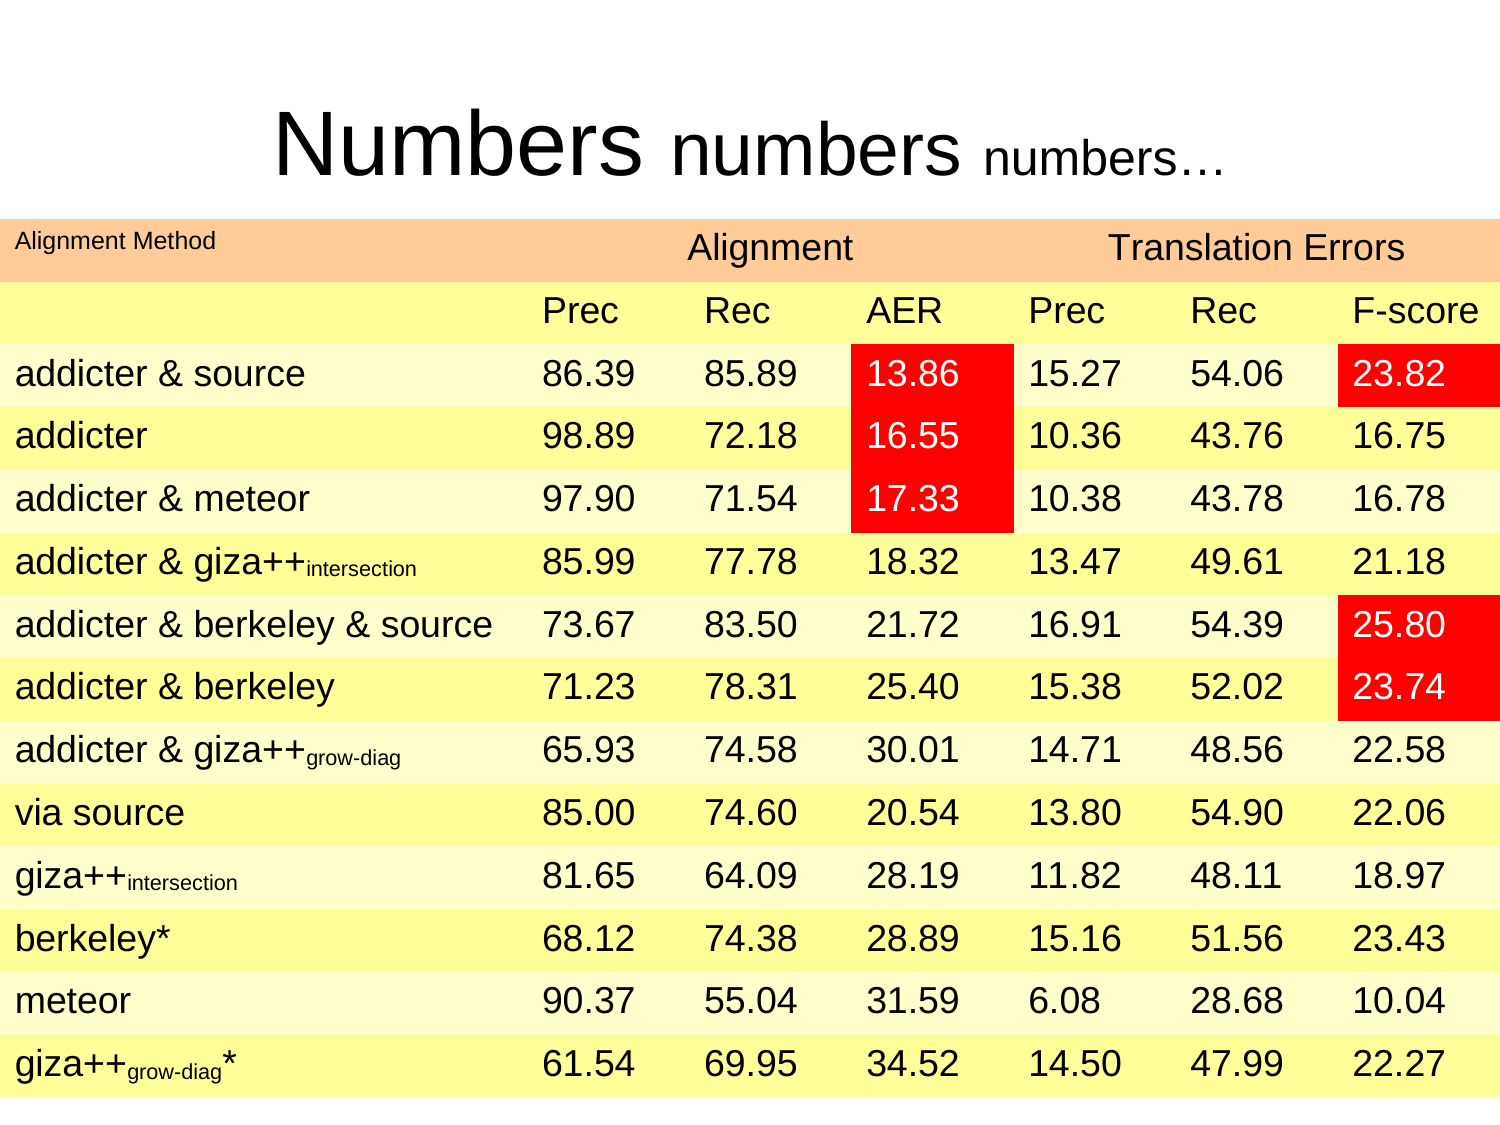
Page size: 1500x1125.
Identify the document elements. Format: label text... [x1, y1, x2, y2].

table_cell 64.09 [689, 846, 851, 909]
table_cell addicter & meteor [0, 470, 527, 533]
table_cell 52.02 [1176, 658, 1338, 721]
table_cell 81.65 [527, 846, 689, 909]
table_cell 83.50 [689, 595, 851, 658]
table_cell 25.80 [1338, 595, 1500, 658]
table_cell 49.61 [1176, 533, 1338, 595]
table_cell Prec [1014, 282, 1176, 344]
table_cell 10.36 [1014, 407, 1176, 470]
table_cell 61.54 [527, 1035, 689, 1098]
table_cell 21.72 [851, 595, 1014, 658]
table_cell 18.32 [851, 533, 1014, 595]
table_cell 15.16 [1014, 909, 1176, 972]
table_cell 47.99 [1176, 1035, 1338, 1098]
table_cell 98.89 [527, 407, 689, 470]
table_cell addicter [0, 407, 527, 470]
table_cell 86.39 [527, 344, 689, 407]
table_cell 16.78 [1338, 470, 1500, 533]
table_cell 54.90 [1176, 784, 1338, 846]
table_cell Rec [1176, 282, 1338, 344]
table_cell Prec [527, 282, 689, 344]
table_cell F-score [1338, 282, 1500, 344]
table_cell 71.54 [689, 470, 851, 533]
table_cell 15.27 [1014, 344, 1176, 407]
table_cell 51.56 [1176, 909, 1338, 972]
table_cell 68.12 [527, 909, 689, 972]
table_cell 20.54 [851, 784, 1014, 846]
title Numbers numbers numbers… [75, 14, 1426, 219]
table_cell 17.33 [851, 470, 1014, 533]
table_cell 69.95 [689, 1035, 851, 1098]
table_cell addicter & berkeley & source [0, 595, 527, 658]
table_cell 28.89 [851, 909, 1014, 972]
table_cell 73.67 [527, 595, 689, 658]
table_cell [0, 282, 527, 344]
table_cell 31.59 [851, 972, 1014, 1035]
table_cell berkeley* [0, 909, 527, 972]
table_cell 77.78 [689, 533, 851, 595]
table_cell 25.40 [851, 658, 1014, 721]
table_cell giza++intersection [0, 846, 527, 909]
table_cell AER [851, 282, 1014, 344]
table_cell Rec [689, 282, 851, 344]
table_cell 65.93 [527, 721, 689, 784]
table_header Alignment Method [0, 219, 527, 282]
table_cell 23.43 [1338, 909, 1500, 972]
table_cell addicter & source [0, 344, 527, 407]
table_cell 16.91 [1014, 595, 1176, 658]
table_header Alignment [527, 219, 1014, 282]
table_cell 21.18 [1338, 533, 1500, 595]
table_cell 85.99 [527, 533, 689, 595]
table_cell 74.60 [689, 784, 851, 846]
table_cell 23.74 [1338, 658, 1500, 721]
table_cell 55.04 [689, 972, 851, 1035]
table_cell 15.38 [1014, 658, 1176, 721]
table_cell 22.27 [1338, 1035, 1500, 1098]
table_cell 85.00 [527, 784, 689, 846]
table_cell 14.50 [1014, 1035, 1176, 1098]
table_cell 48.56 [1176, 721, 1338, 784]
table_cell 13.47 [1014, 533, 1176, 595]
table_cell 74.58 [689, 721, 851, 784]
table_cell 78.31 [689, 658, 851, 721]
table_cell 22.06 [1338, 784, 1500, 846]
table_cell 90.37 [527, 972, 689, 1035]
table_cell 11.82 [1014, 846, 1176, 909]
table_cell via source [0, 784, 527, 846]
table_header Translation Errors [1014, 219, 1500, 282]
table_cell 71.23 [527, 658, 689, 721]
table_cell 54.39 [1176, 595, 1338, 658]
table_cell giza++grow-diag* [0, 1035, 527, 1098]
table_cell 13.80 [1014, 784, 1176, 846]
table_cell 28.19 [851, 846, 1014, 909]
table_cell addicter & berkeley [0, 658, 527, 721]
table_cell 54.06 [1176, 344, 1338, 407]
table_cell 43.78 [1176, 470, 1338, 533]
table_cell 18.97 [1338, 846, 1500, 909]
table_cell 16.75 [1338, 407, 1500, 470]
table_cell 10.04 [1338, 972, 1500, 1035]
table_cell 72.18 [689, 407, 851, 470]
table_cell 6.08 [1014, 972, 1176, 1035]
table_cell addicter & giza++grow-diag [0, 721, 527, 784]
table_cell 97.90 [527, 470, 689, 533]
table_cell 22.58 [1338, 721, 1500, 784]
table_cell meteor [0, 972, 527, 1035]
table_cell 10.38 [1014, 470, 1176, 533]
table_cell 28.68 [1176, 972, 1338, 1035]
table_cell 48.11 [1176, 846, 1338, 909]
table_cell 16.55 [851, 407, 1014, 470]
table_cell 30.01 [851, 721, 1014, 784]
table_cell 85.89 [689, 344, 851, 407]
table_cell 43.76 [1176, 407, 1338, 470]
table_cell addicter & giza++intersection [0, 533, 527, 595]
table_cell 14.71 [1014, 721, 1176, 784]
table_cell 34.52 [851, 1035, 1014, 1098]
table_cell 74.38 [689, 909, 851, 972]
table_cell 13.86 [851, 344, 1014, 407]
table_cell 23.82 [1338, 344, 1500, 407]
